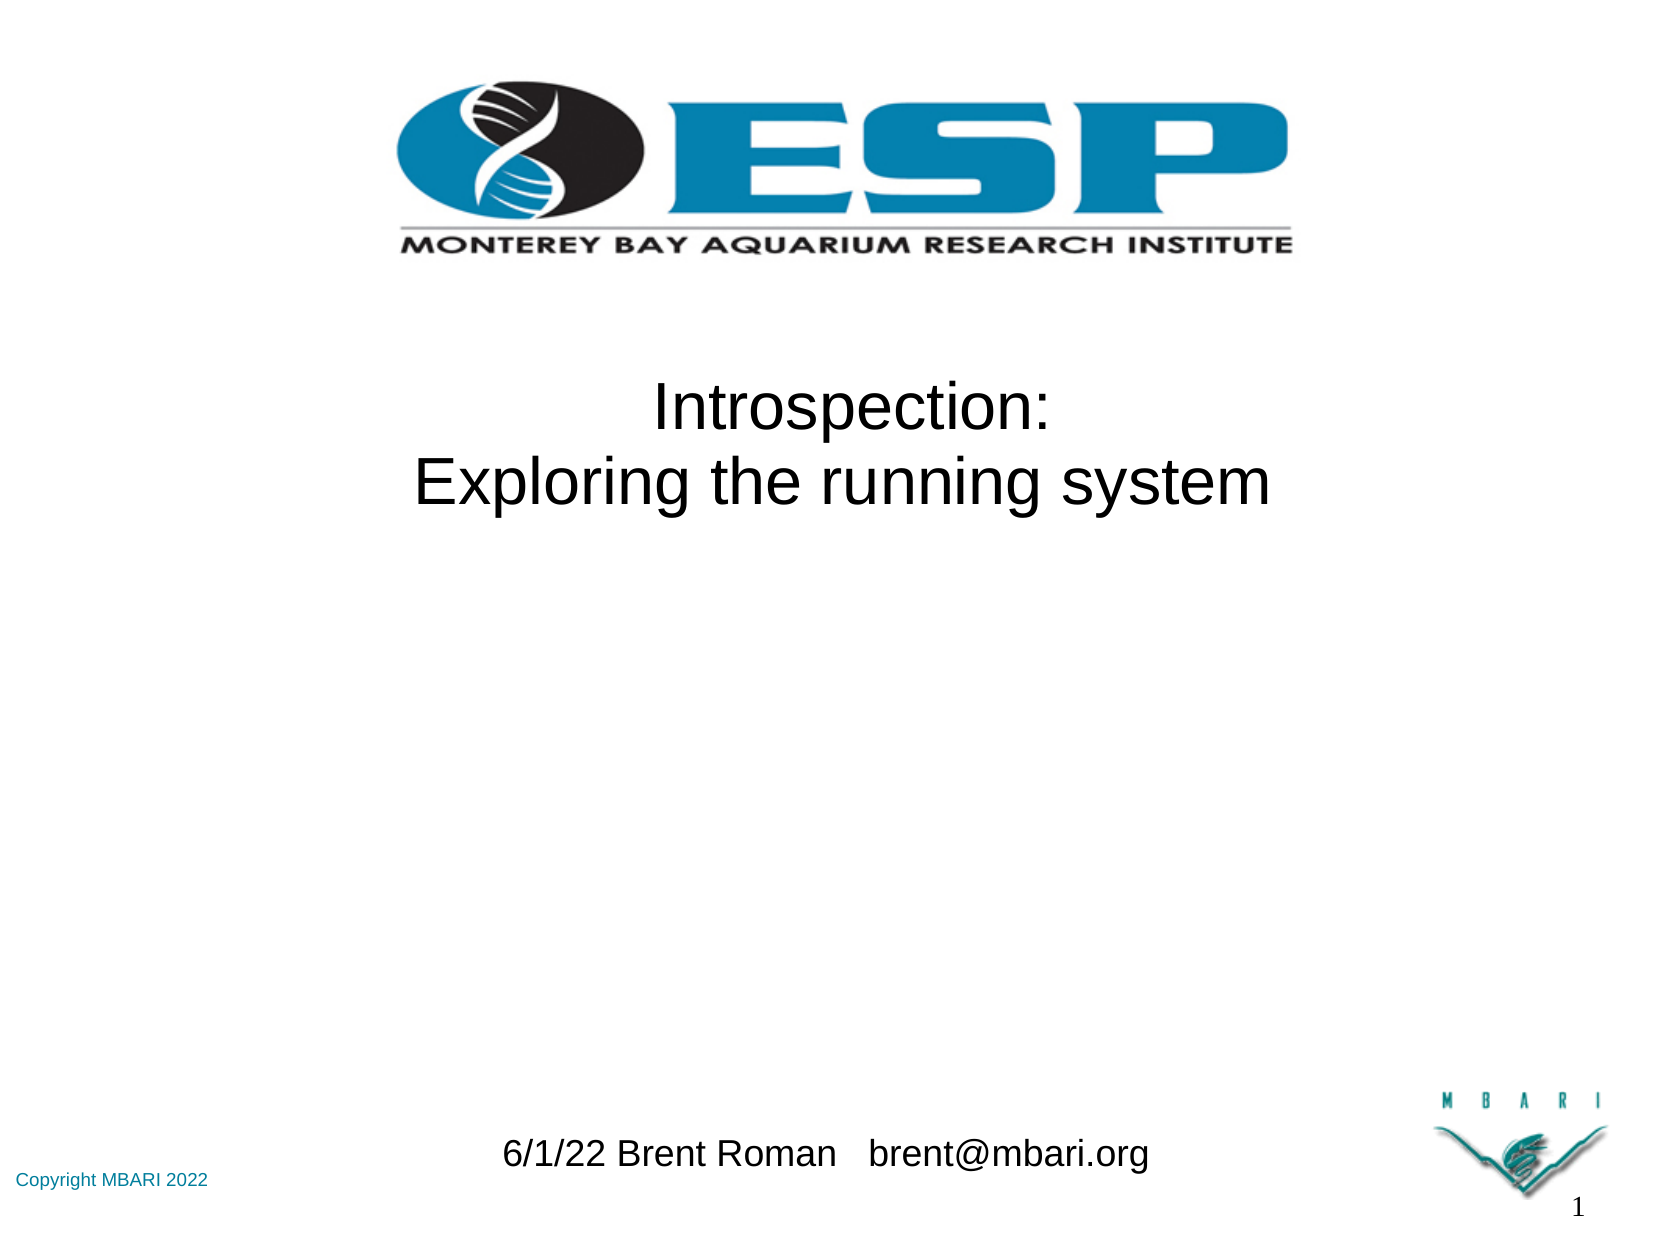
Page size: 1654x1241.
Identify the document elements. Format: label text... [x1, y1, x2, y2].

picture [375, 74, 1313, 263]
text_box 6/1/22 Brent Roman brent@mbari.org [487, 1125, 1186, 1182]
picture [1426, 1091, 1613, 1200]
text_box Introspection: Exploring the running system [399, 361, 1313, 563]
